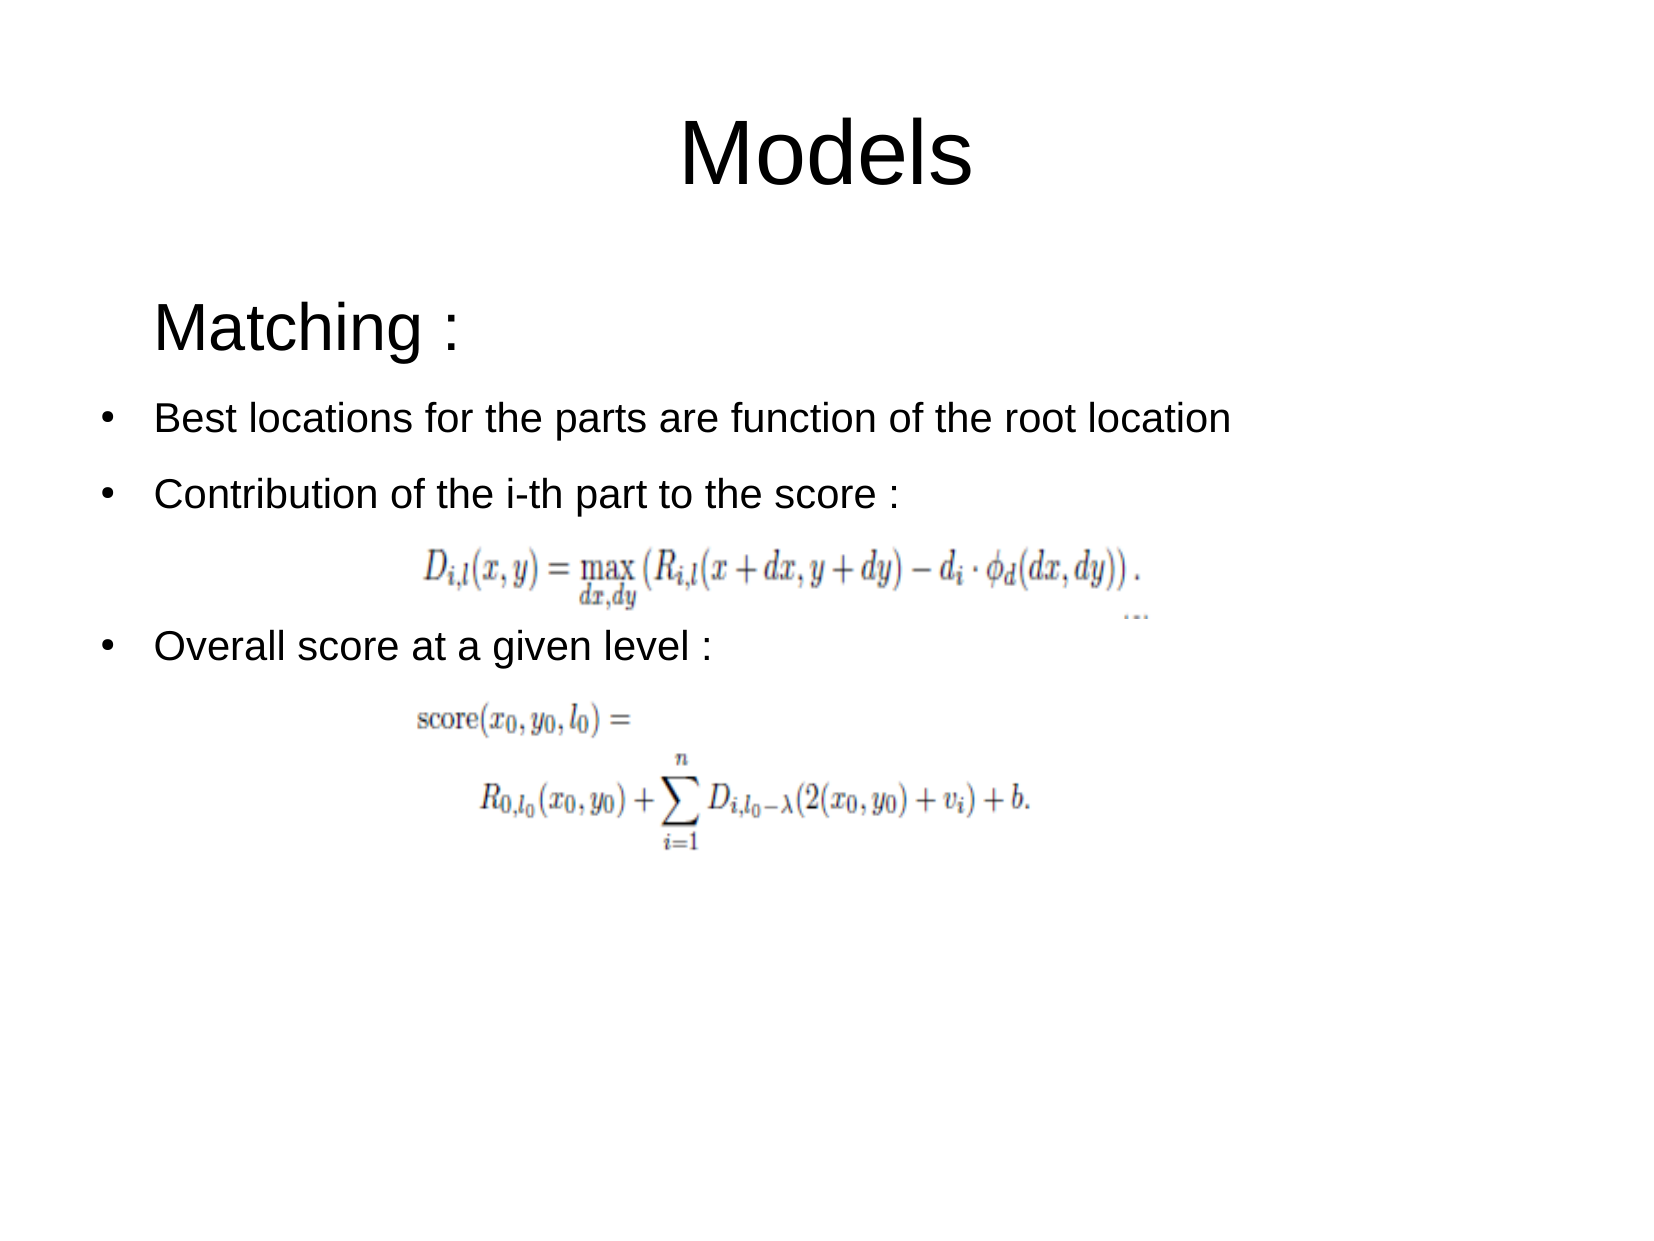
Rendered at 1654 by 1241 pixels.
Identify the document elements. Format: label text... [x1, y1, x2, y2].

title Models [82, 49, 1571, 257]
list Matching : Best locations for the parts are function of the root location Contribution of the i-th part to the score : Overall score at a given level : [82, 290, 1571, 1109]
picture [410, 531, 1152, 619]
picture [383, 679, 1050, 864]
